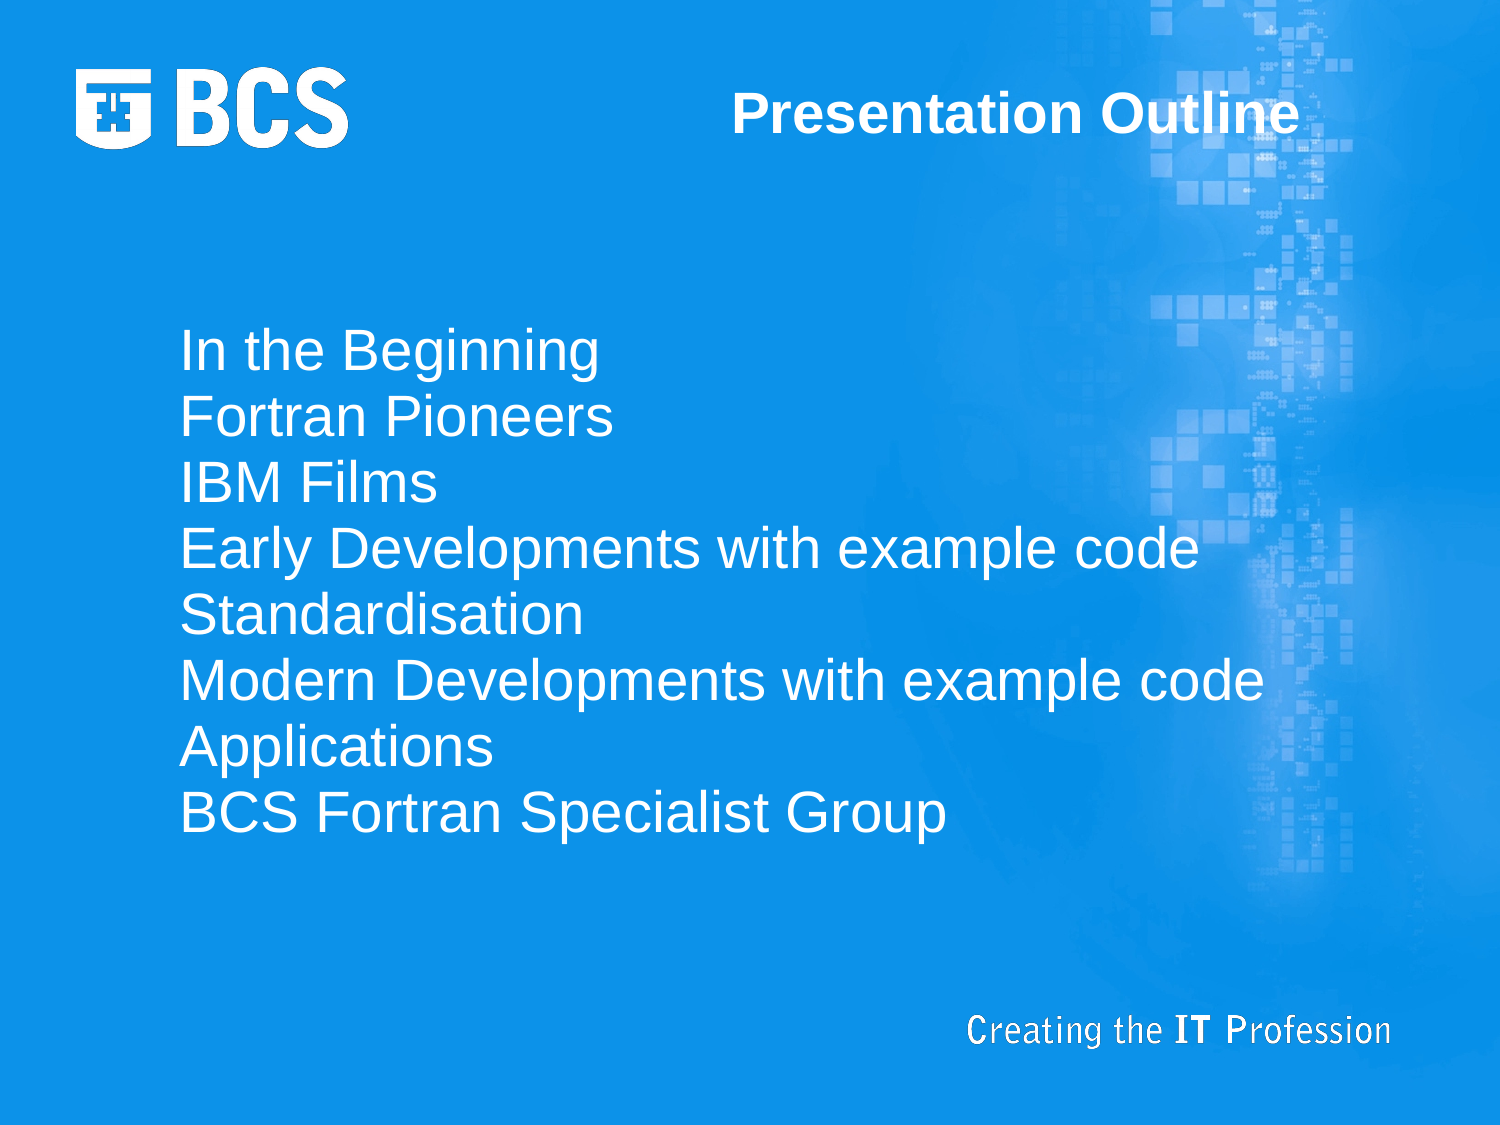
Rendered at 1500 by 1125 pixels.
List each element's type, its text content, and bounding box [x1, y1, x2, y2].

title Presentation Outline [590, 31, 1442, 207]
picture [0, 0, 1500, 1125]
subtitle In the Beginning Fortran Pioneers IBM Films Early Developments with example code Standardisation Modern Developments with example code Applications BCS Fortran Specialist Group [88, 236, 1370, 1004]
